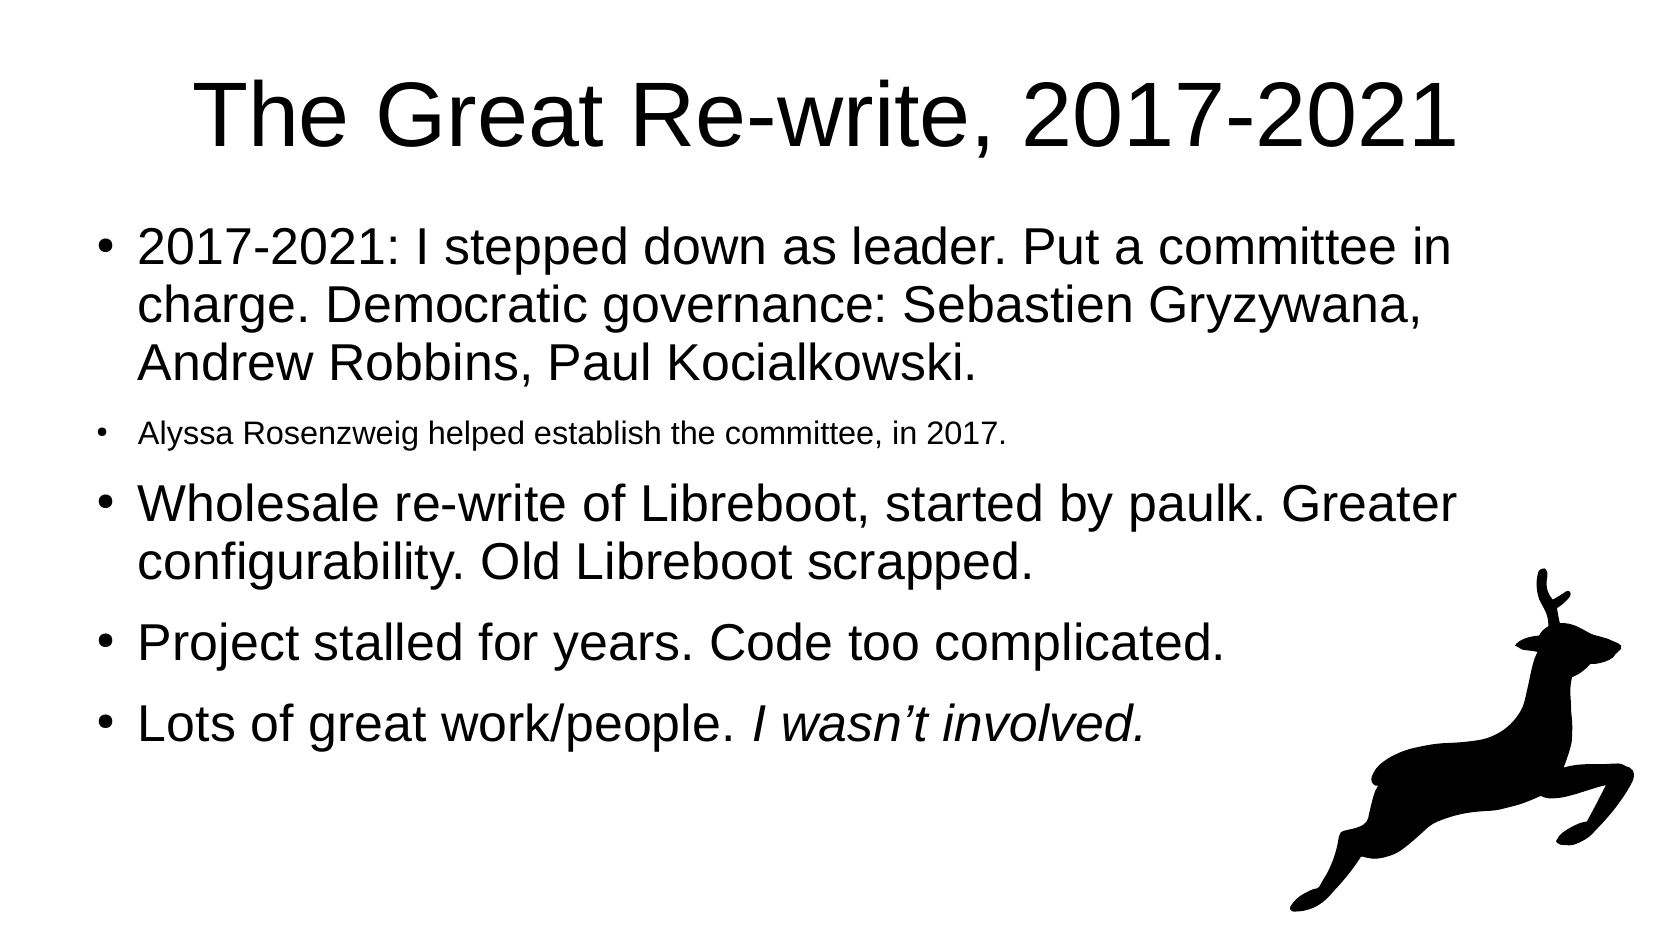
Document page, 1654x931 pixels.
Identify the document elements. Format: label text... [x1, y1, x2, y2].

picture [1271, 548, 1654, 931]
list 2017-2021: I stepped down as leader. Put a committee in charge. Democratic governance: Sebastien Gryzywana, Andrew Robbins, Paul Kocialkowski. Alyssa Rosenzweig helped establish the committee, in 2017. Wholesale re-write of Libreboot, started by paulk. Greater configurability. Old Libreboot scrapped. Project stalled for years. Code too complicated. Lots of great work/people. I wasn’t involved. [82, 217, 1571, 758]
title The Great Re-write, 2017-2021 [82, 37, 1571, 193]
